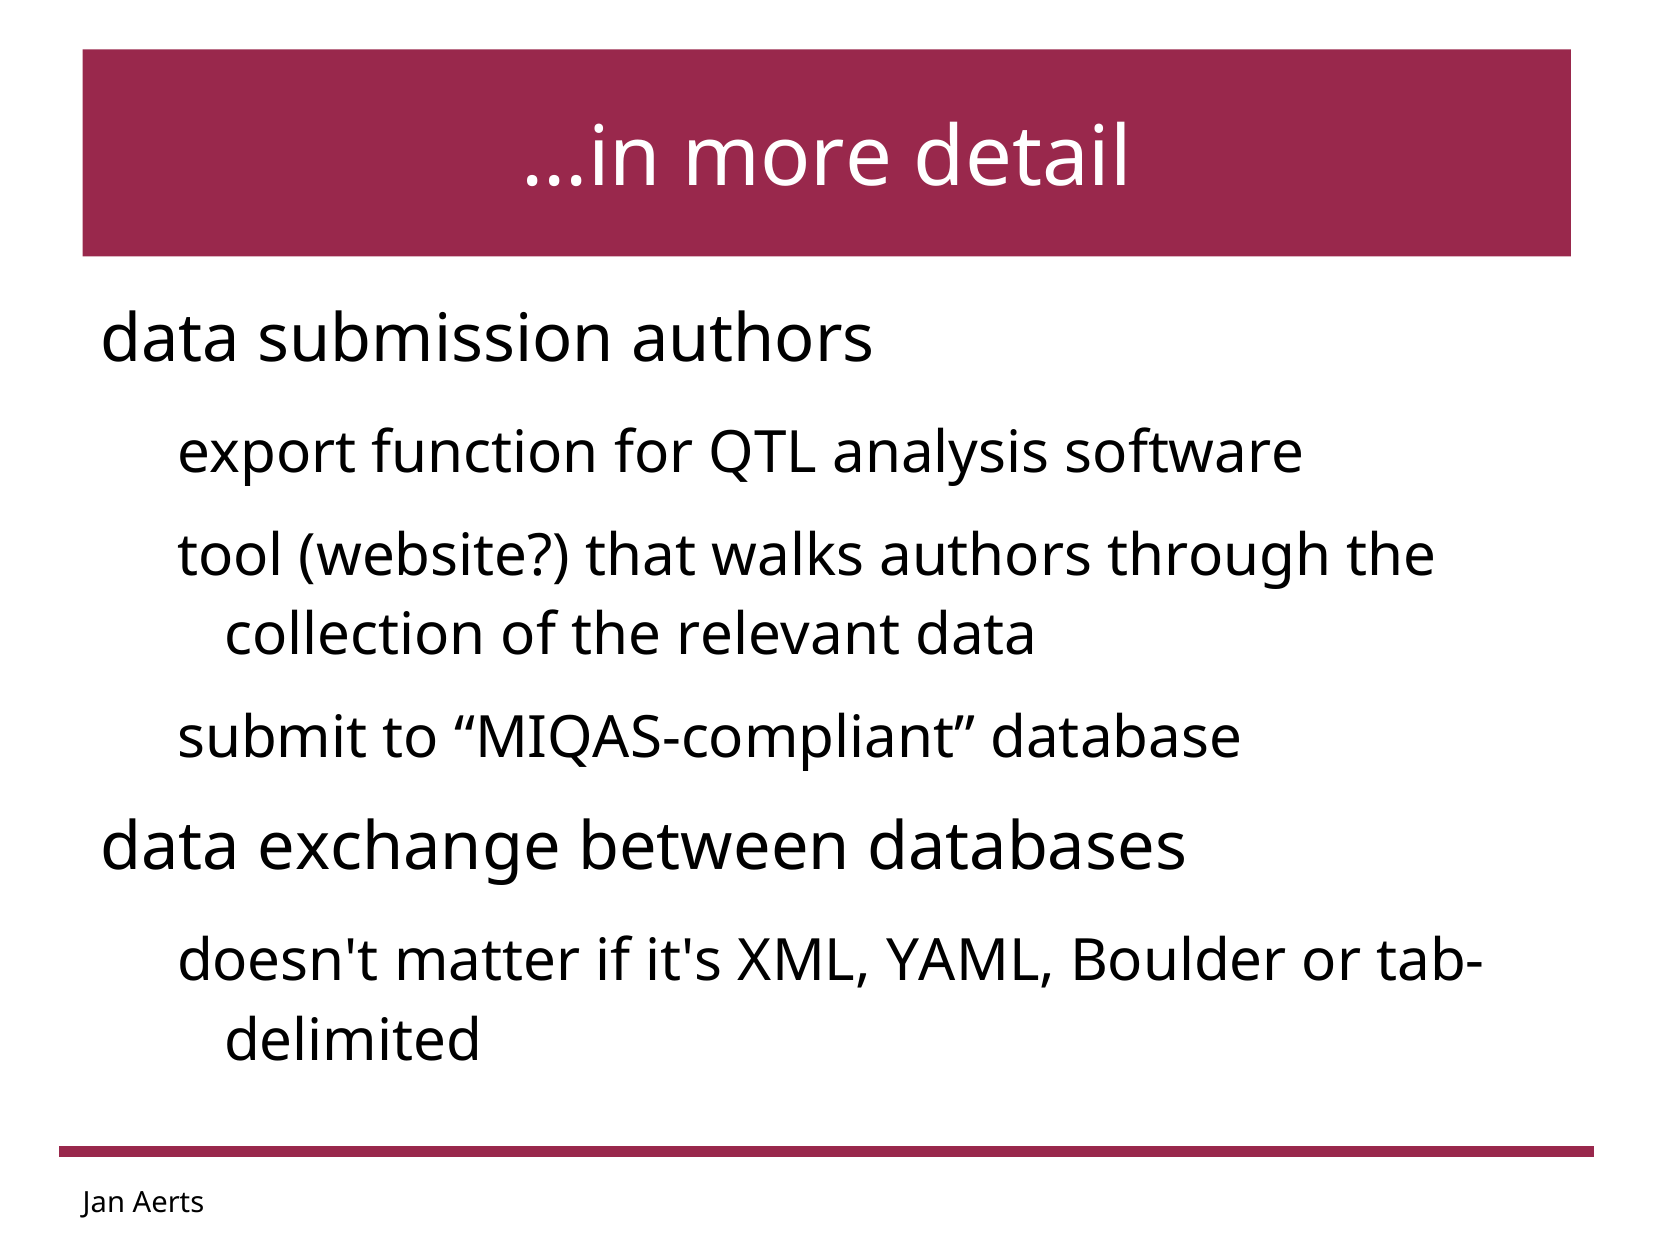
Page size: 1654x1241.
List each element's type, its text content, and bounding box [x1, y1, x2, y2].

title ...in more detail [82, 49, 1571, 257]
list data submission authors export function for QTL analysis software tool (website?) that walks authors through the collection of the relevant data submit to “MIQAS-compliant” database data exchange between databases doesn't matter if it's XML, YAML, Boulder or tab-delimited [82, 290, 1571, 1109]
